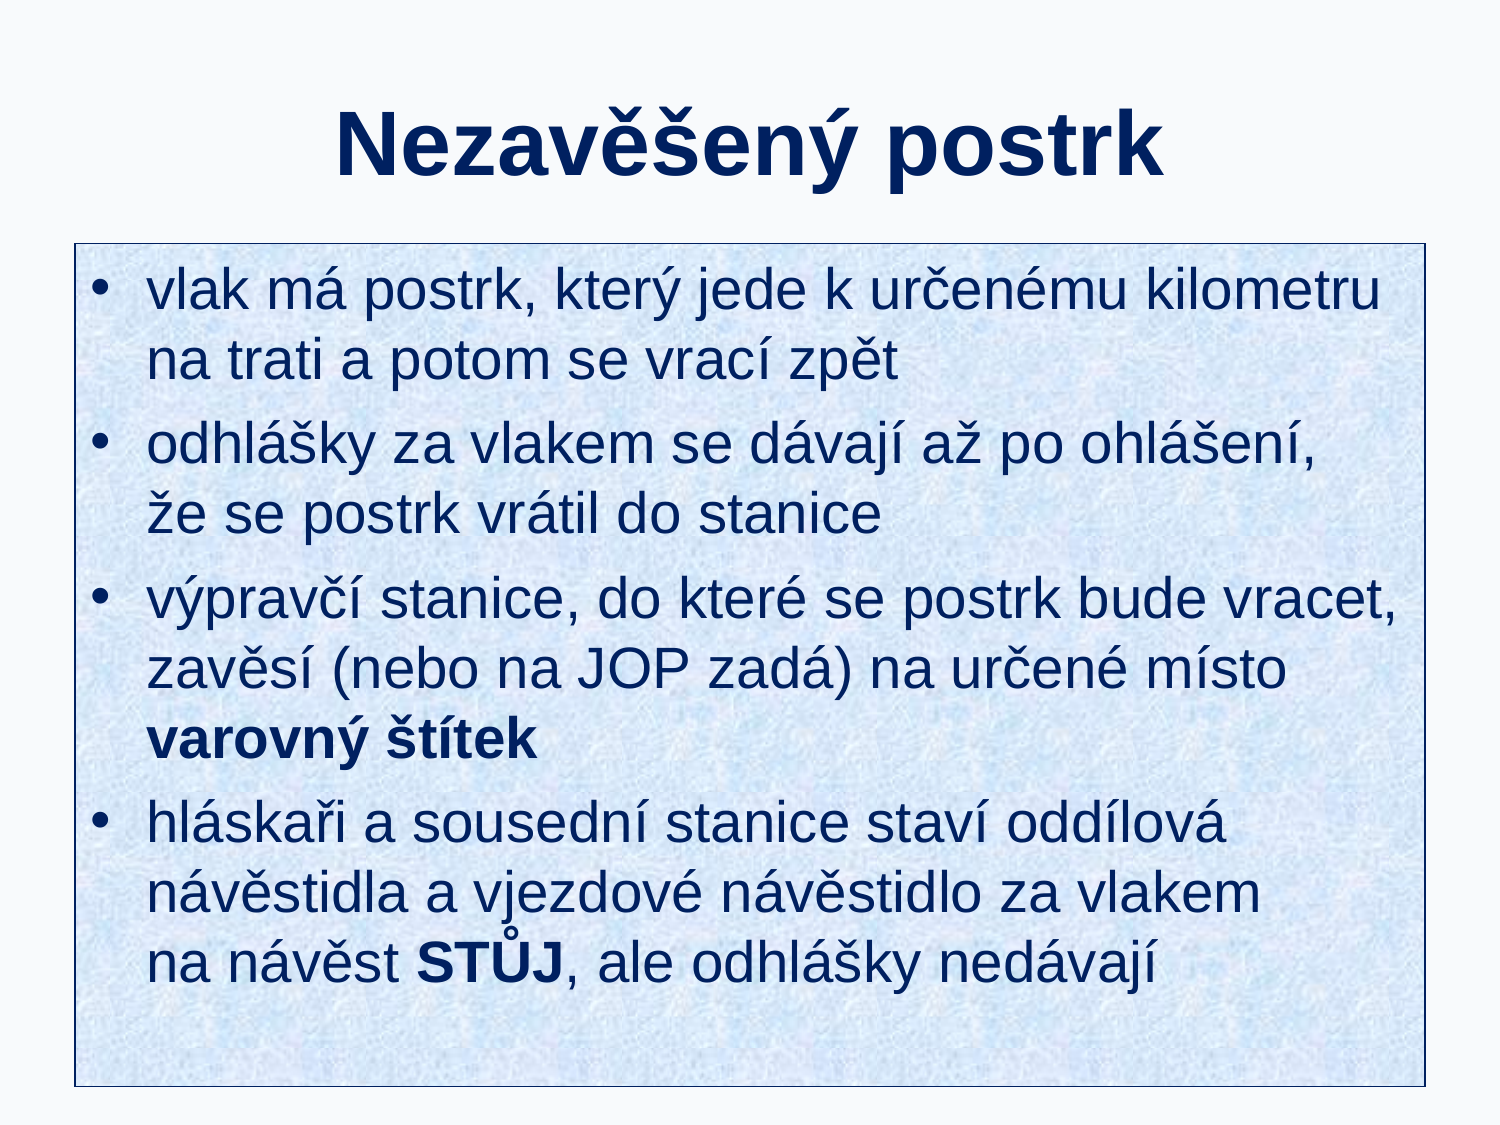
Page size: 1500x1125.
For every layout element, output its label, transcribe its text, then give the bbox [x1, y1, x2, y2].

title Nezavěšený postrk [75, 45, 1426, 233]
list vlak má postrk, který jede k určenému kilometru na trati a potom se vrací zpět odhlášky za vlakem se dávají až po ohlášení, že se postrk vrátil do stanice výpravčí stanice, do které se postrk bude vracet, zavěsí (nebo na JOP zadá) na určené místo varovný štítek hláskaři a sousední stanice staví oddílová návěstidla a vjezdové návěstidlo za vlakem na návěst STŮJ, ale odhlášky nedávají [75, 243, 1426, 1087]
